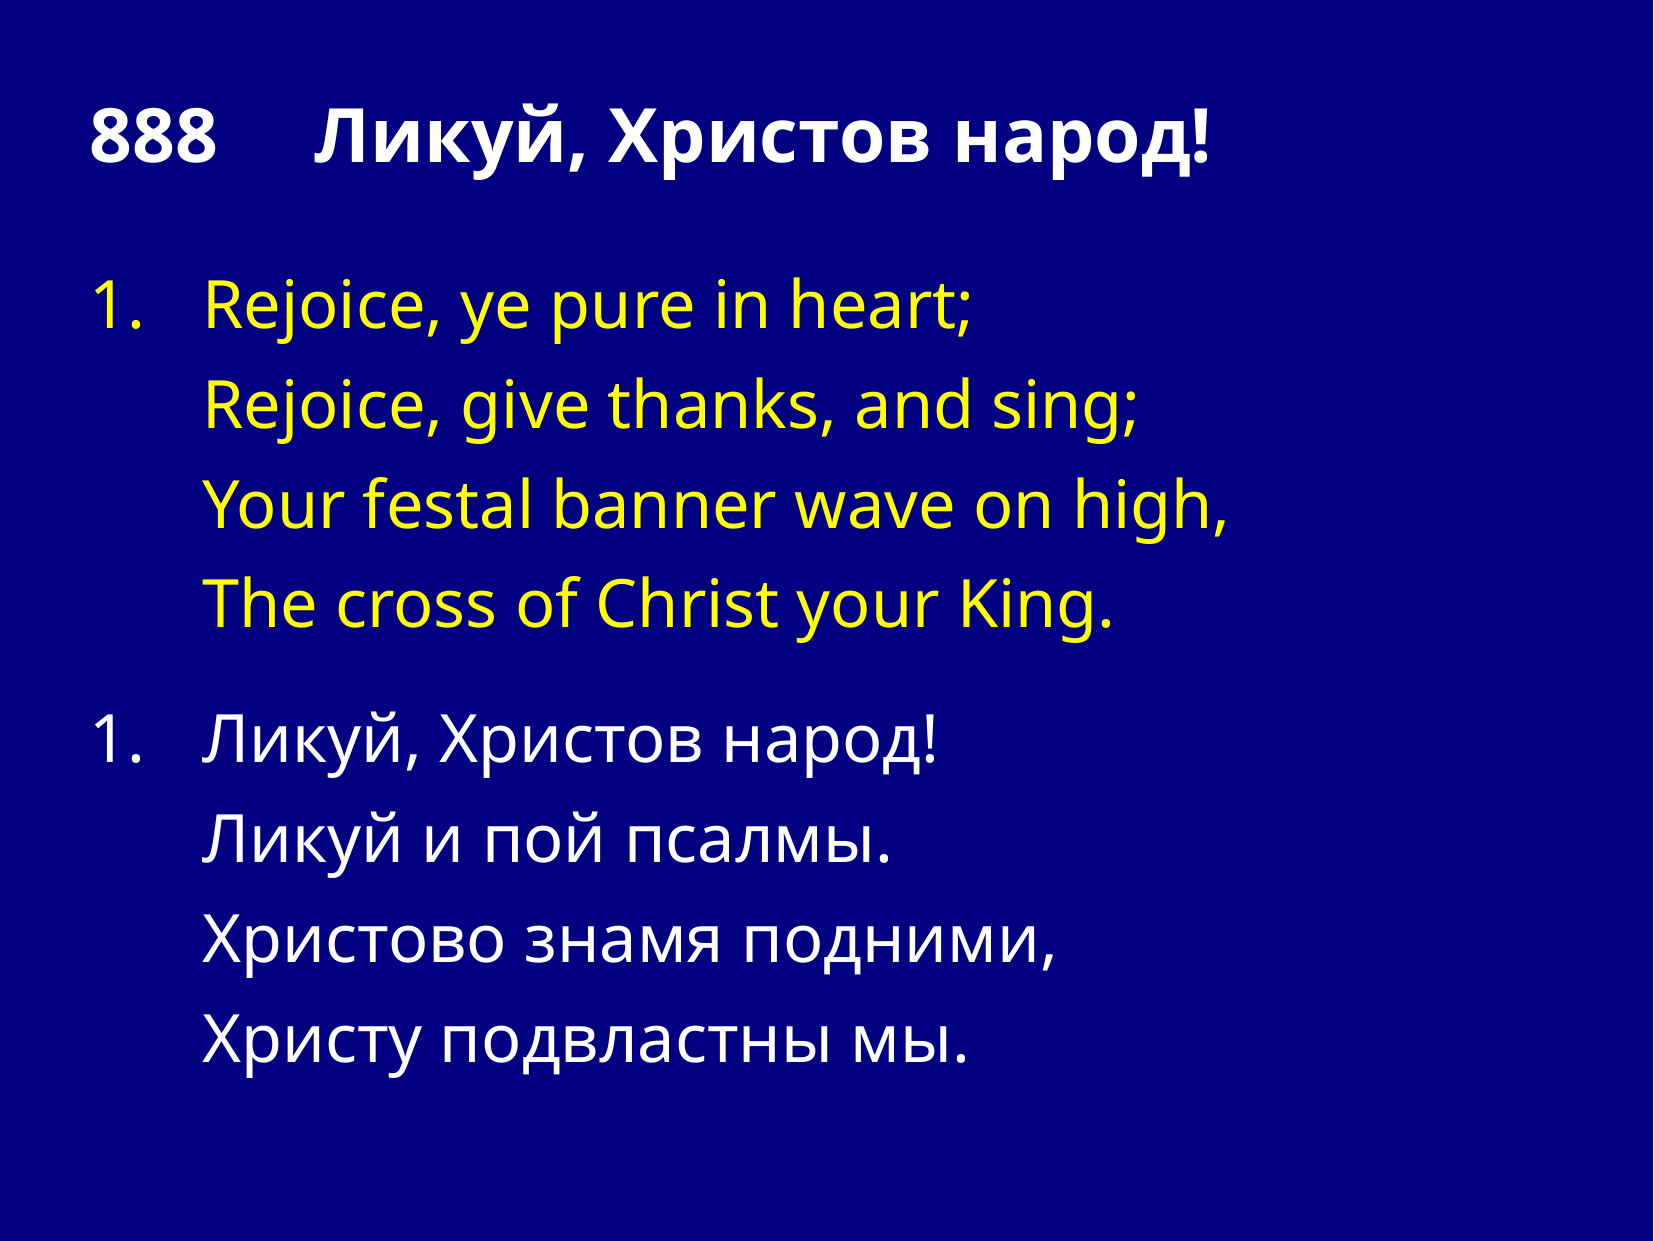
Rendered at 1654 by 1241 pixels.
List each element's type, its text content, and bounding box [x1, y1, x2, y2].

text_box 1. Ликуй, Христов народ! Ликуй и пой псалмы. Христово знамя подними, Христу подвластны мы. [75, 675, 1576, 1163]
text_box 1. Rejoice, ye pure in heart; Rejoice, give thanks, and sing; Your festal banner wave on high, The cross of Christ your King. [75, 188, 1576, 638]
text_box 888 Ликуй, Христов народ! [75, 75, 1576, 188]
